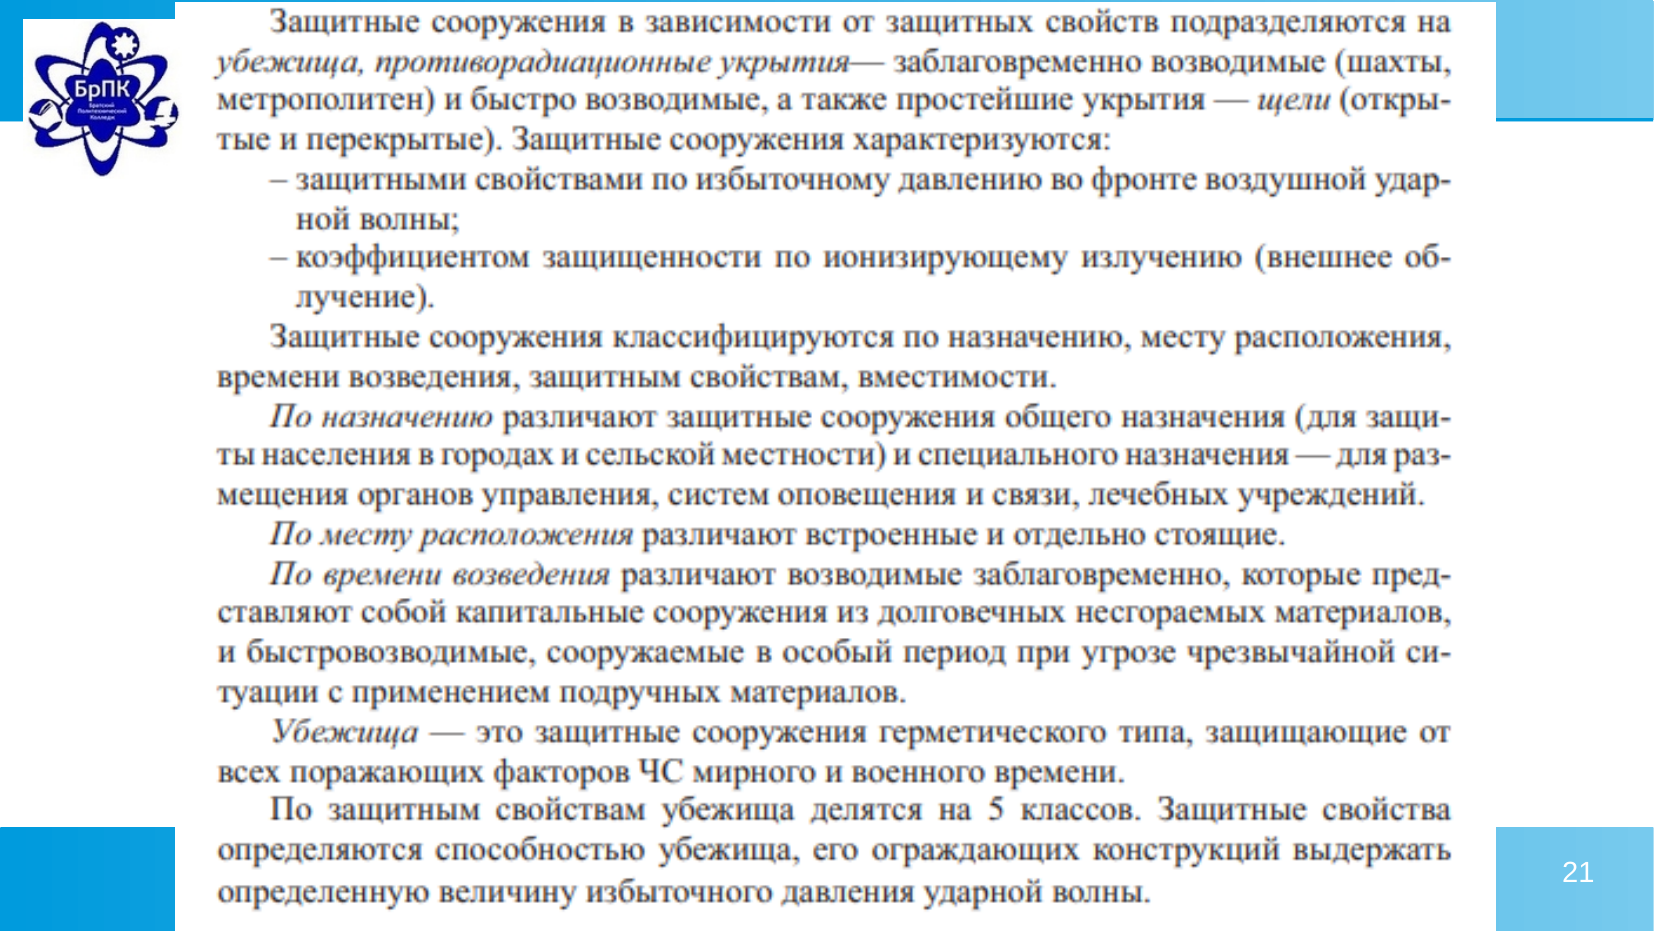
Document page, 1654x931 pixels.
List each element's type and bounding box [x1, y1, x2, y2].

picture [23, 2, 1496, 931]
